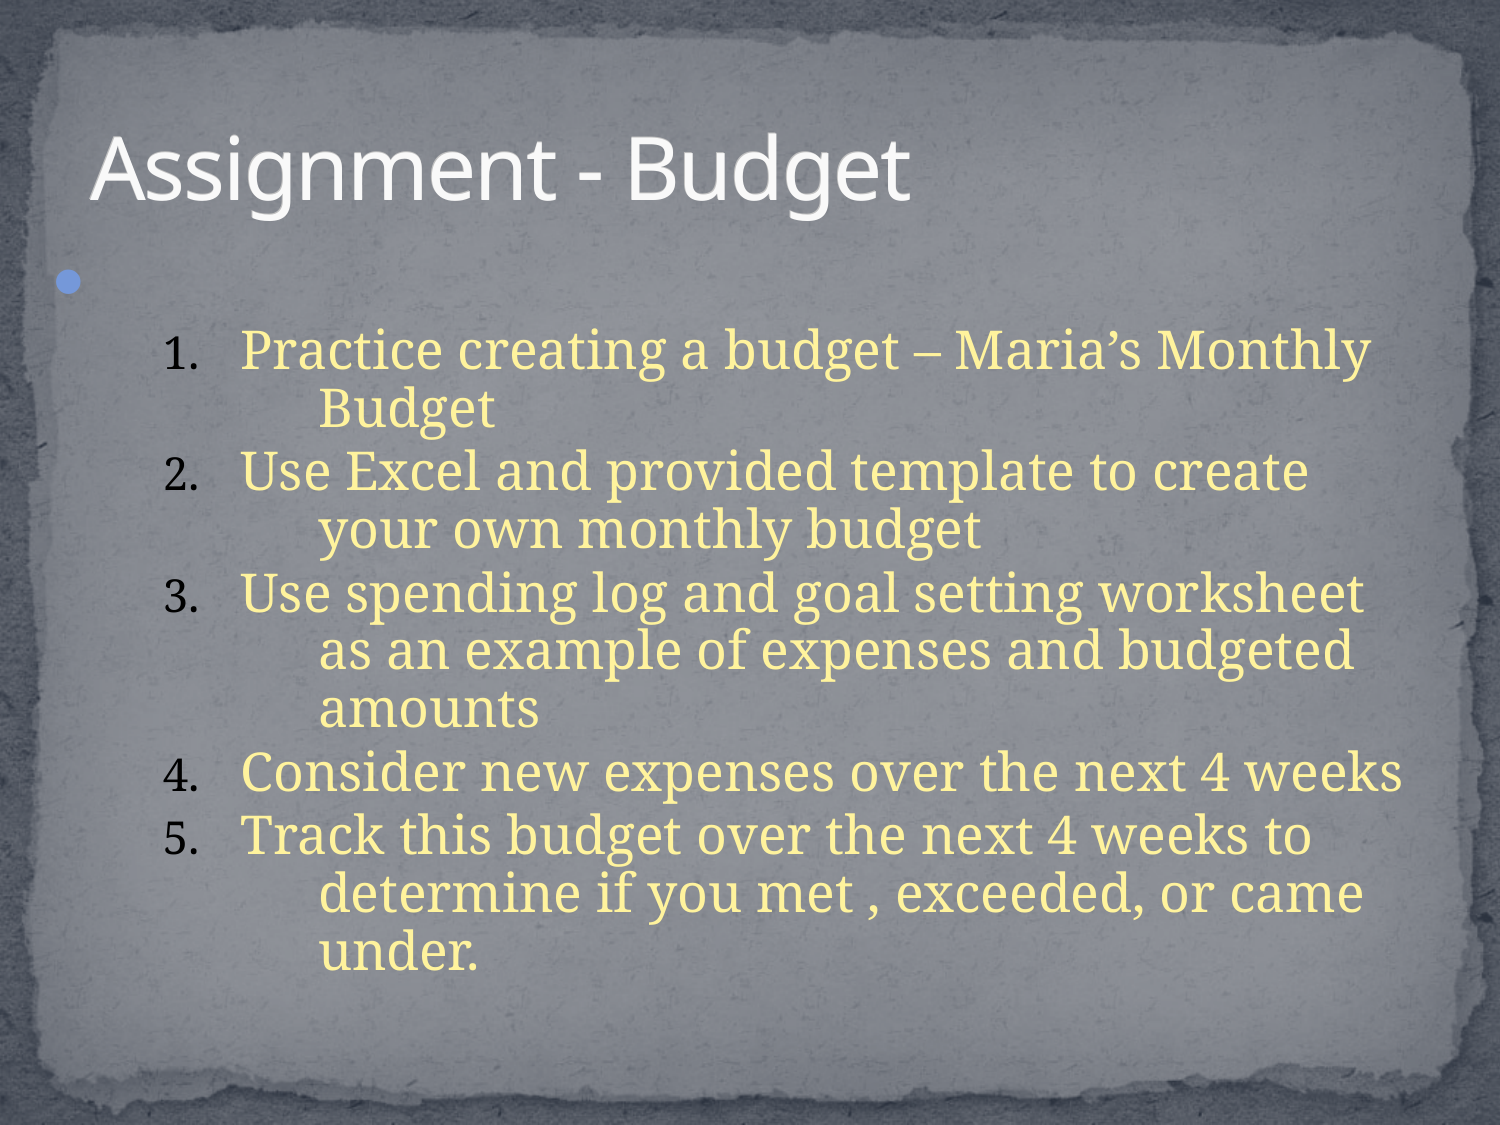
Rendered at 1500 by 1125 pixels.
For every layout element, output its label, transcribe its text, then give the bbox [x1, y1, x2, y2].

title Assignment - Budget [75, 24, 1426, 225]
list Practice creating a budget – Maria’s Monthly Budget Use Excel and provided template to create your own monthly budget Use spending log and goal setting worksheet as an example of expenses and budgeted amounts Consider new expenses over the next 4 weeks Track this budget over the next 4 weeks to determine if you met , exceeded, or came under. [37, 249, 1426, 1051]
